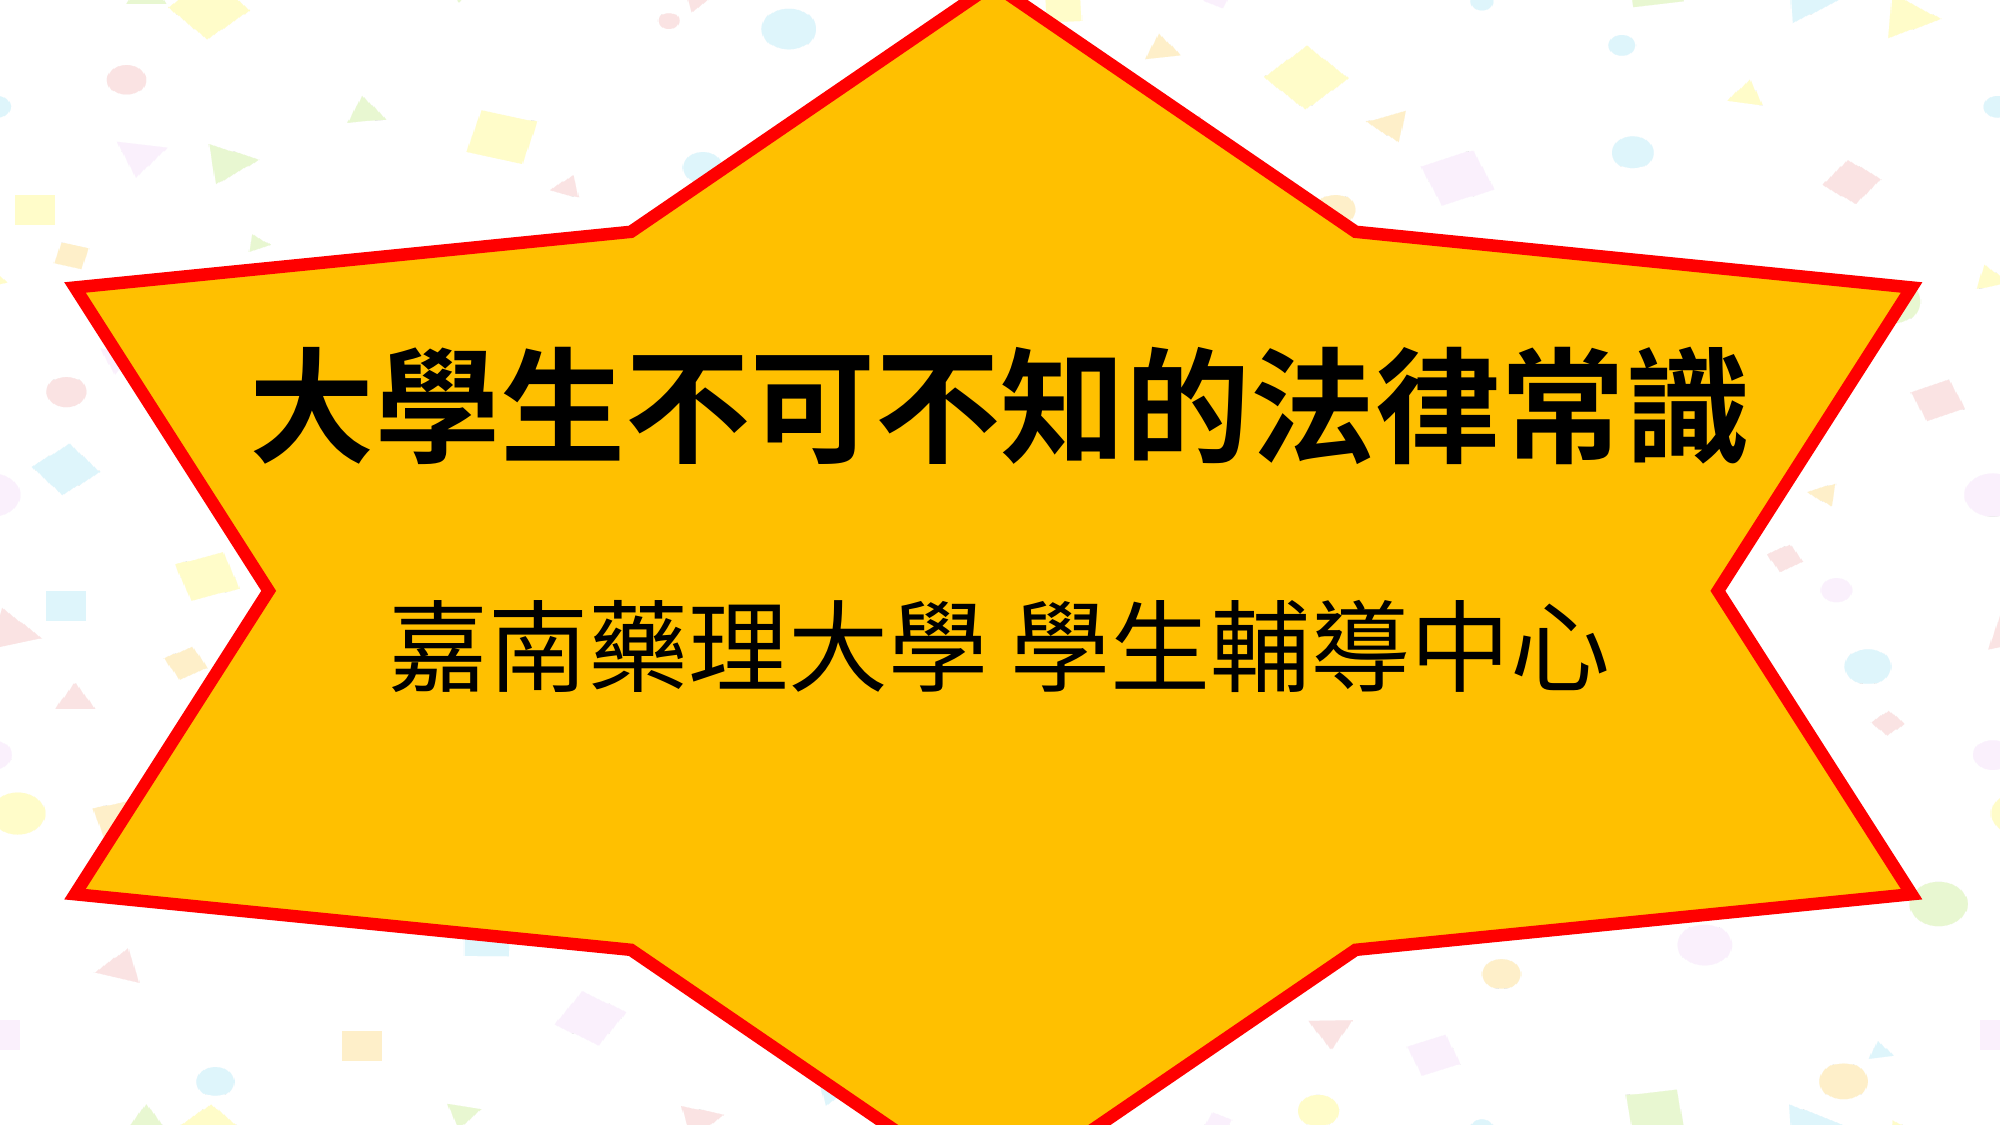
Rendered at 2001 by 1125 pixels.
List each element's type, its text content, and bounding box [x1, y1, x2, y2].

text_box [734, 0, 1253, 161]
text_box [75, 272, 1912, 590]
subtitle 嘉南藥理大學 學生輔導中心 [249, 590, 1750, 863]
title 大學生不可不知的法律常識 [226, 161, 1774, 488]
text_box [75, 621, 1912, 1125]
